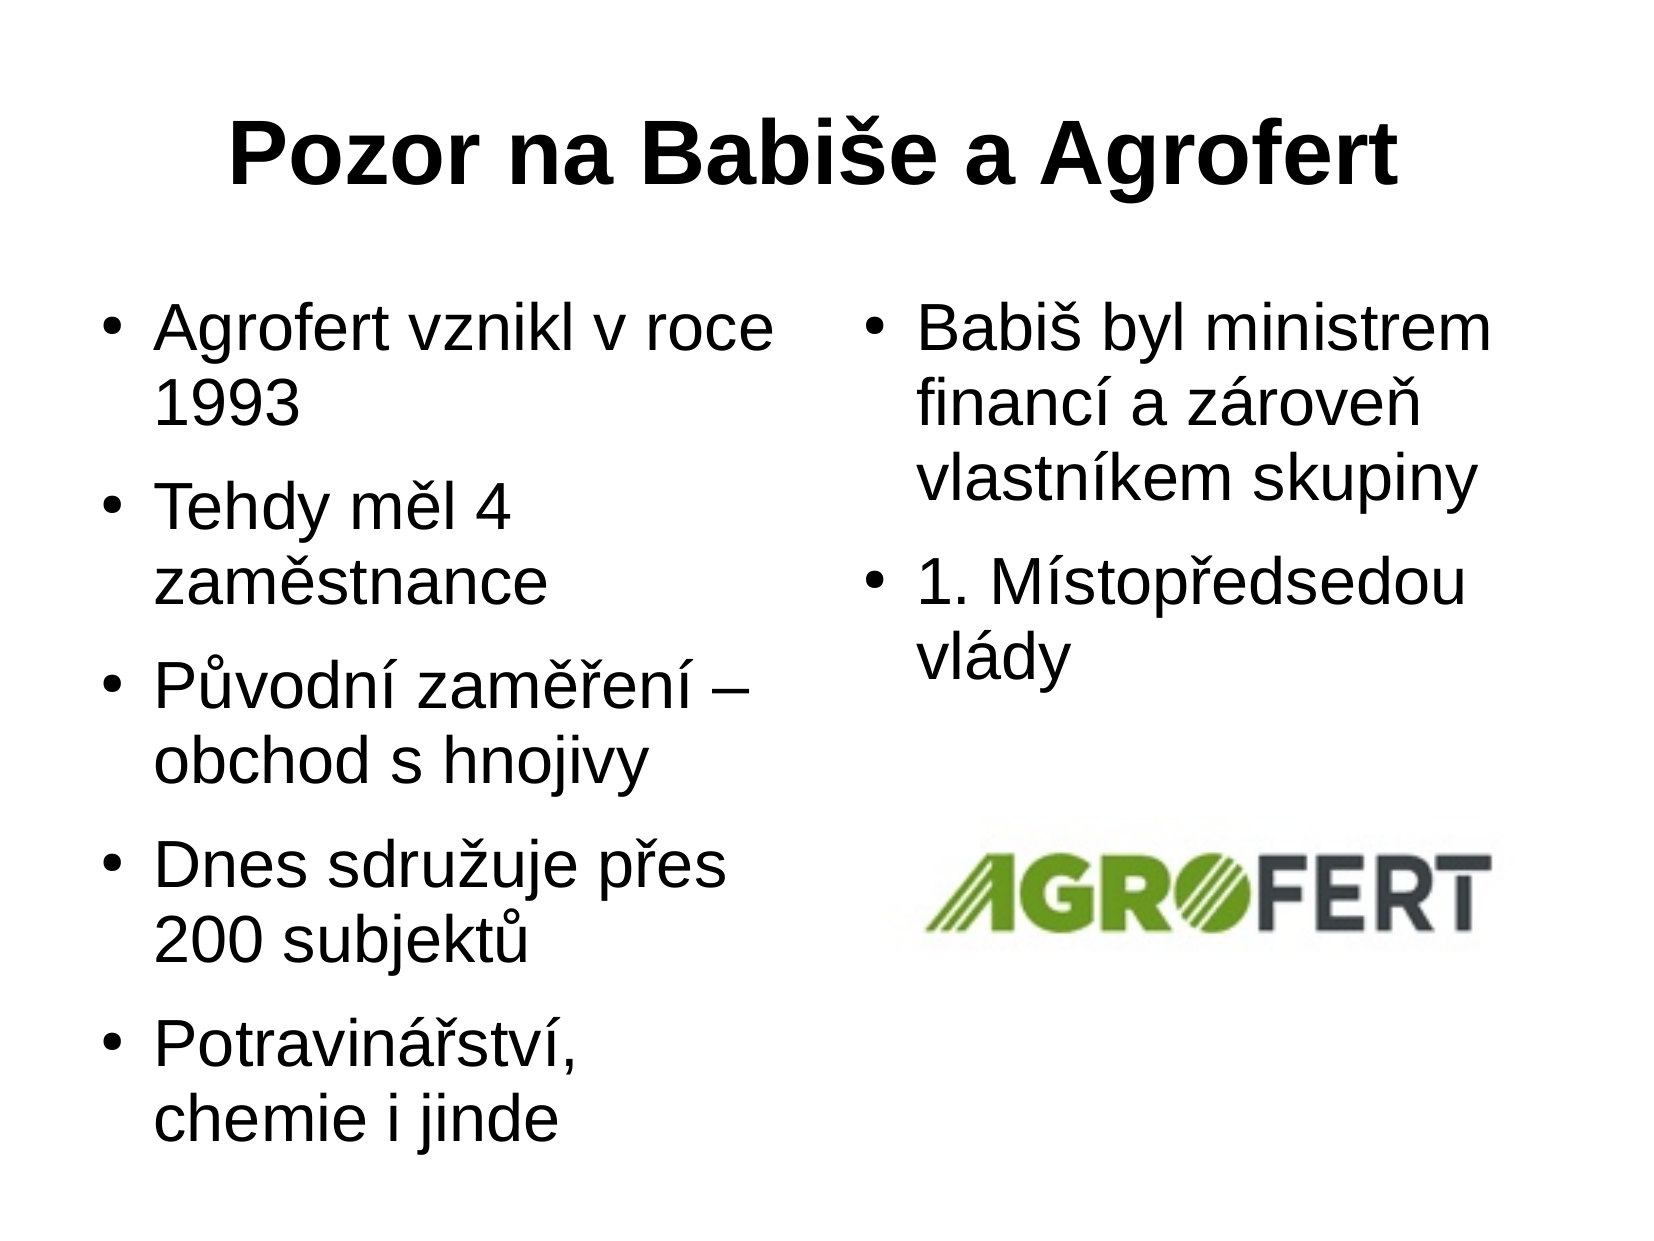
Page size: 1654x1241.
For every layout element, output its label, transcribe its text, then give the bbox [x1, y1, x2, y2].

title Pozor na Babiše a Agrofert [82, 49, 1571, 257]
list Babiš byl ministrem financí a zároveň vlastníkem skupiny 1. Místopředsedou vlády [845, 290, 1572, 694]
list Agrofert vznikl v roce 1993 Tehdy měl 4 zaměstnance Původní zaměření – obchod s hnojivy Dnes sdružuje přes 200 subjektů Potravinářství, chemie i jinde [82, 290, 809, 1157]
picture [845, 814, 1572, 1011]
